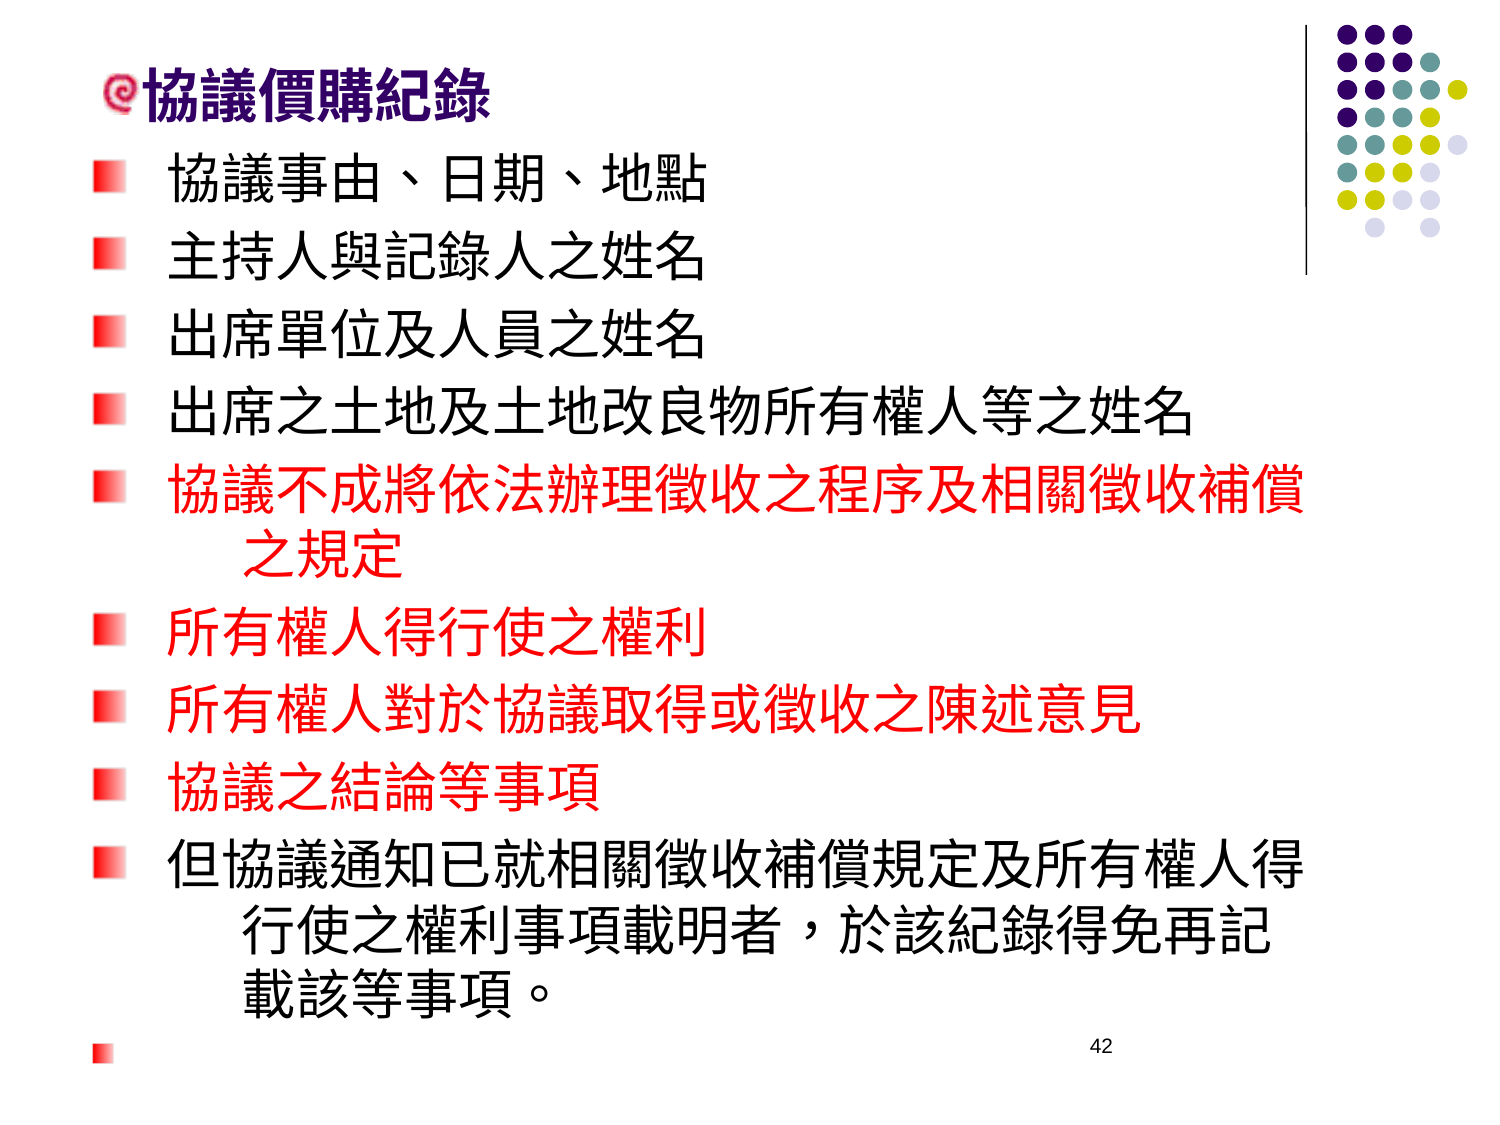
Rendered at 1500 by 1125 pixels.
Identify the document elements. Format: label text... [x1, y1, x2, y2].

text_box [1074, 1025, 1426, 1101]
title 協議價購紀錄 [88, 31, 1254, 137]
list 協議事由、日期、地點 主持人與記錄人之姓名 出席單位及人員之姓名 出席之土地及土地改良物所有權人等之姓名 協議不成將依法辦理徵收之程序及相關徵收補償之規定 所有權人得行使之權利 所有權人對於協議取得或徵收之陳述意見 協議之結論等事項 但協議通知已就相關徵收補償規定及所有權人得行使之權利事項載明者，於該紀錄得免再記載該等事項。 [76, 137, 1329, 1071]
